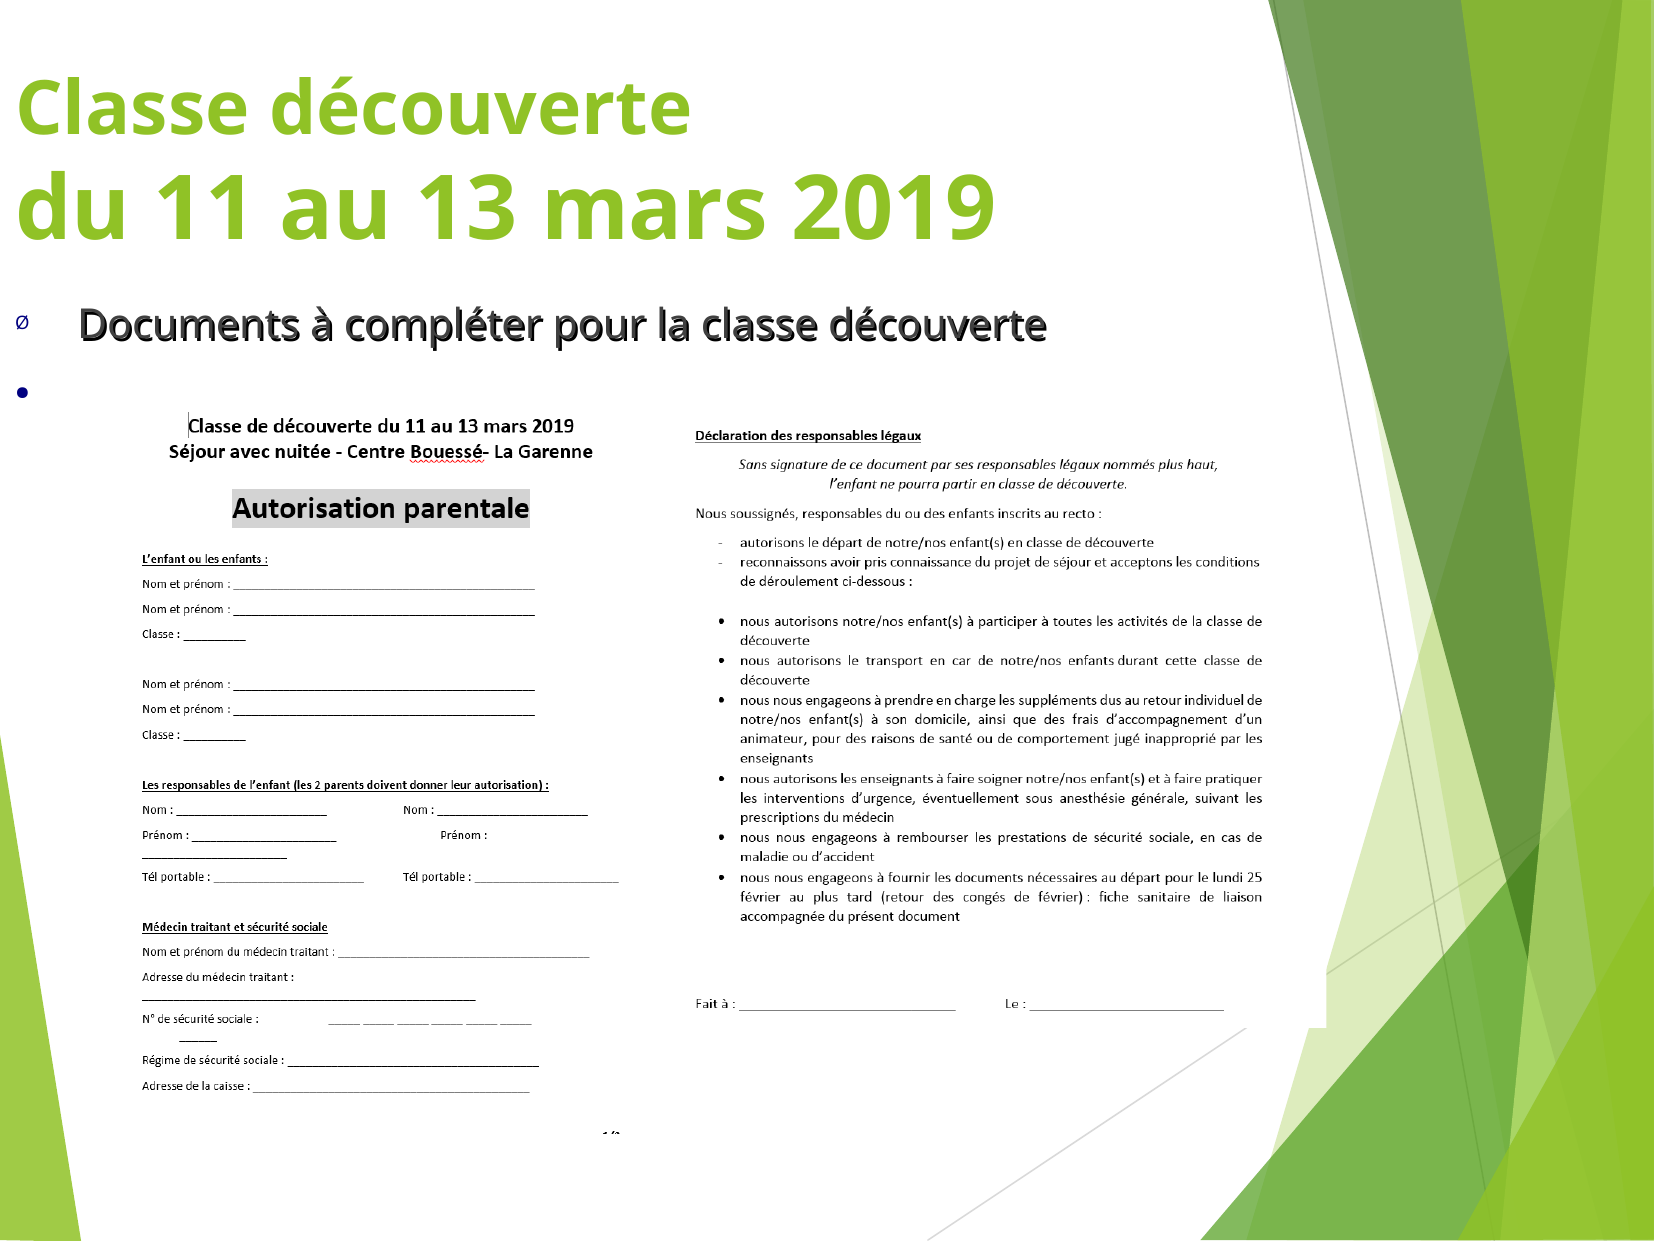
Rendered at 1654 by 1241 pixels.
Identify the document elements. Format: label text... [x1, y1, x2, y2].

list Documents à compléter pour la classe découverte [0, 290, 1489, 1109]
picture [68, 409, 1327, 1134]
title Classe découverte du 11 au 13 mars 2019 [0, 52, 1489, 266]
